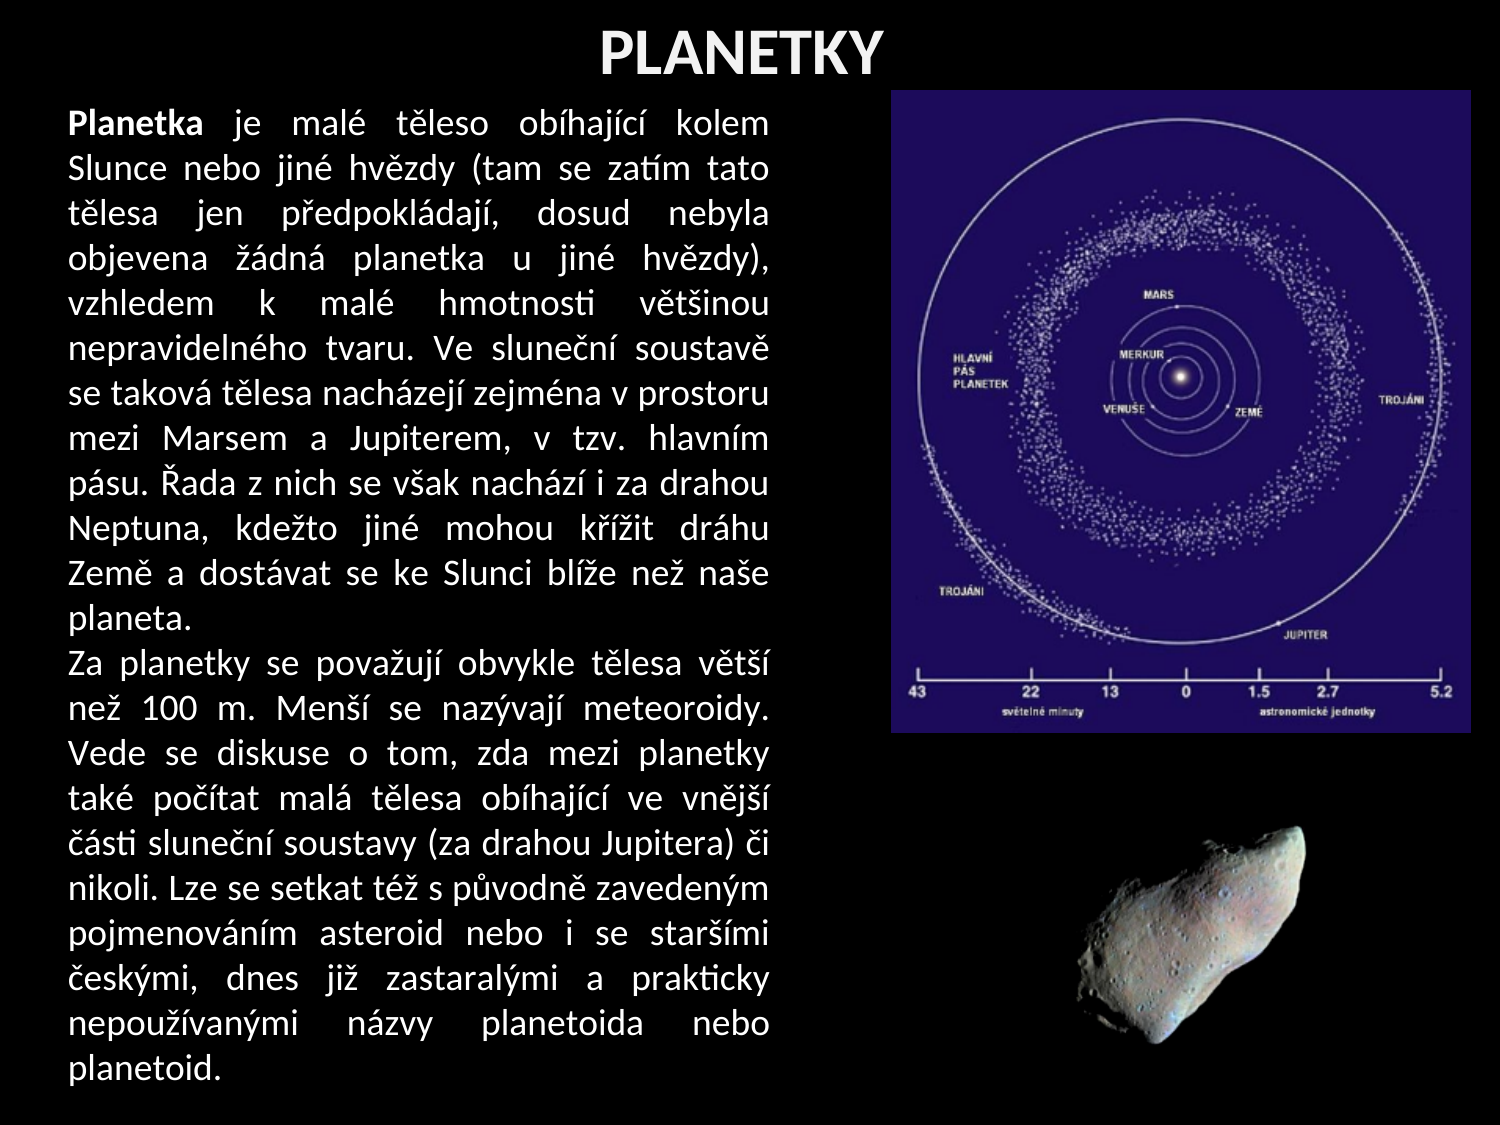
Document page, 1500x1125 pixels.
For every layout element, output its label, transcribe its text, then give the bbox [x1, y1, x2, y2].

picture [891, 90, 1471, 734]
picture [998, 739, 1385, 1094]
text_box Planetka je malé těleso obíhající kolem Slunce nebo jiné hvězdy (tam se zatím tato tělesa jen předpokládají, dosud nebyla objevena žádná planetka u jiné hvězdy), vzhledem k malé hmotnosti většinou nepravidelného tvaru. Ve sluneční soustavě se taková tělesa nacházejí zejména v prostoru mezi Marsem a Jupiterem, v tzv. hlavním pásu. Řada z nich se však nachází i za drahou Neptuna, kdežto jiné mohou křížit dráhu Země a dostávat se ke Slunci blíže než naše planeta. Za planetky se považují obvykle tělesa větší než 100 m. Menší se nazývají meteoroidy. Vede se diskuse o tom, zda mezi planetky také počítat malá tělesa obíhající ve vnější části sluneční soustavy (za drahou Jupitera) či nikoli. Lze se setkat též s původně zavedeným pojmenováním asteroid nebo i se staršími českými, dnes již zastaralými a prakticky nepoužívanými názvy planetoida nebo planetoid. [53, 90, 786, 1096]
text_box PLANETKY [584, 0, 900, 96]
